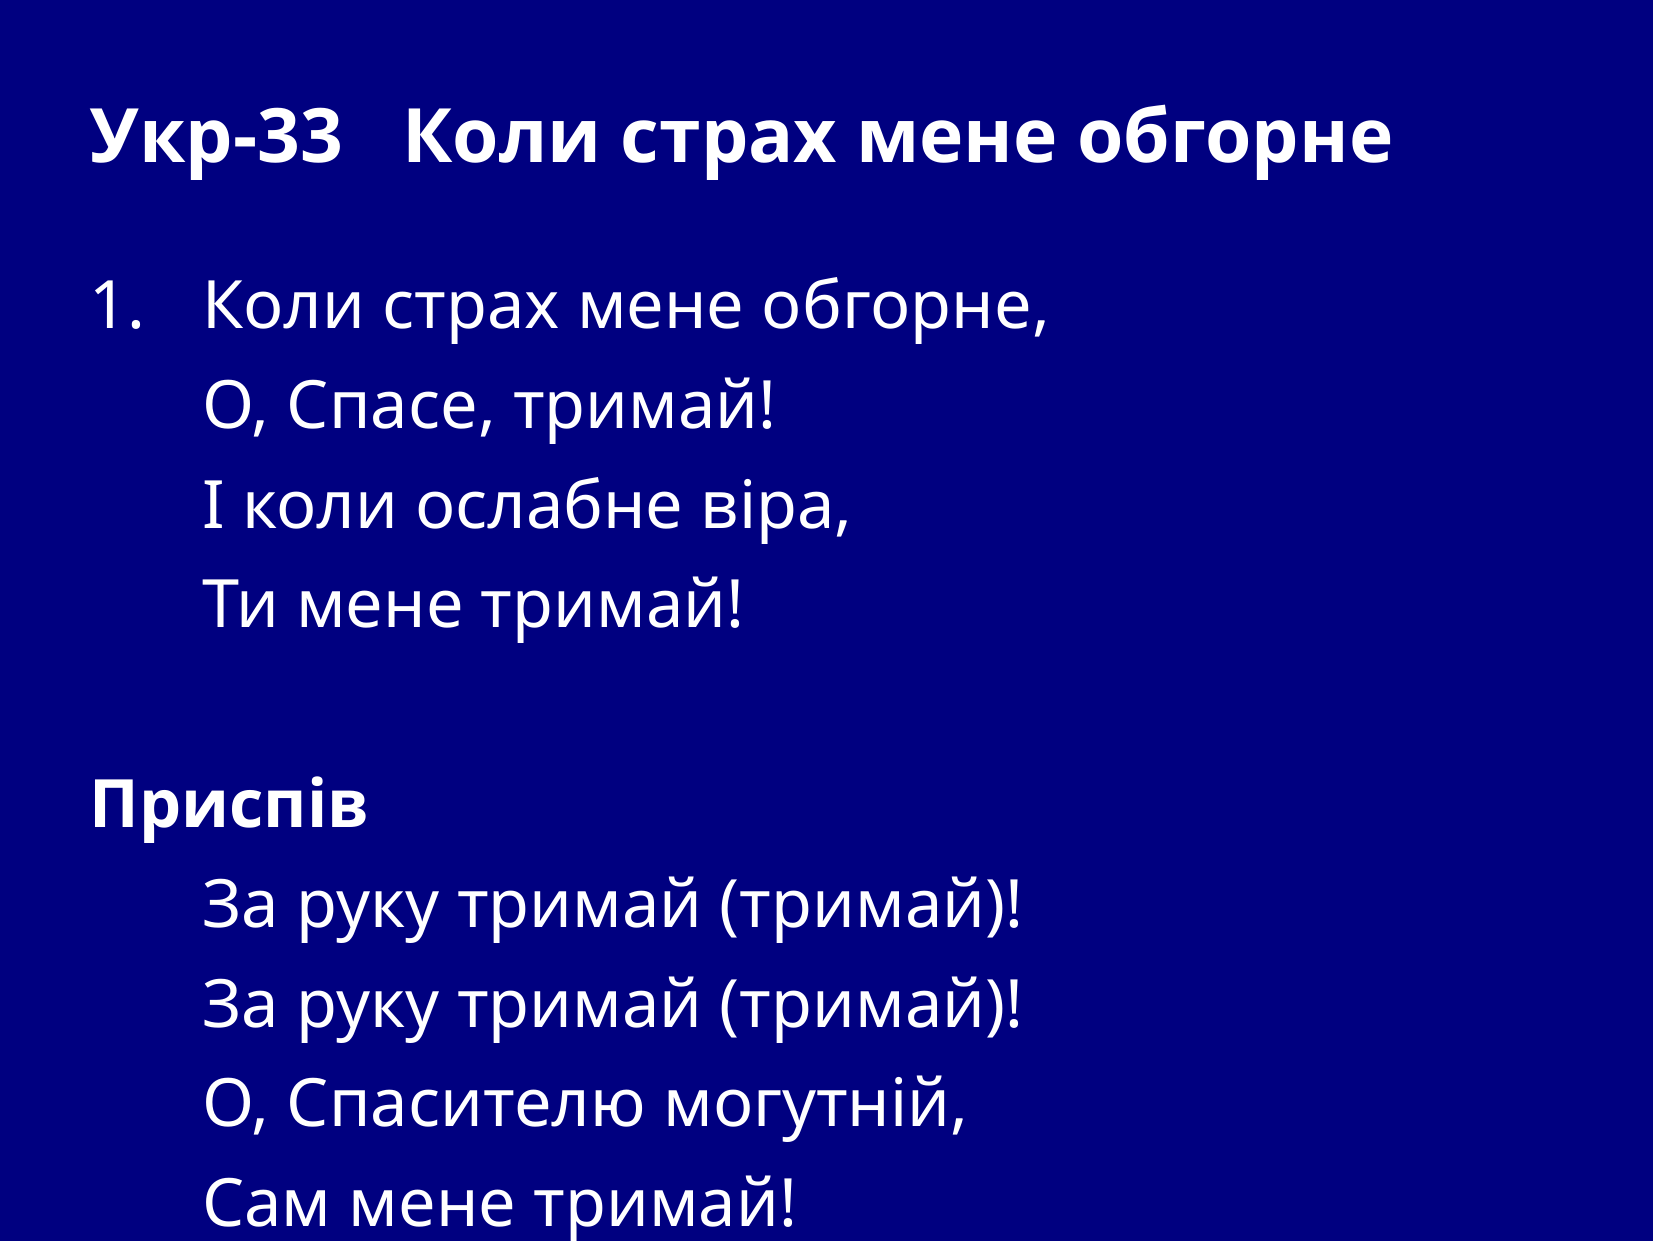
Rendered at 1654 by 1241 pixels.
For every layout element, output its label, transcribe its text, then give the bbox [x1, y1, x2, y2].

text_box 1. Коли страх мене обгорне, О, Спасе, тримай! І коли ослабне віра, Ти мене тримай! Приспів За руку тримай (тримай)! За руку тримай (тримай)! О, Спасителю могутній, Сам мене тримай! [75, 188, 1576, 1163]
text_box Укр-33 Коли страх мене обгорне [75, 75, 1651, 188]
